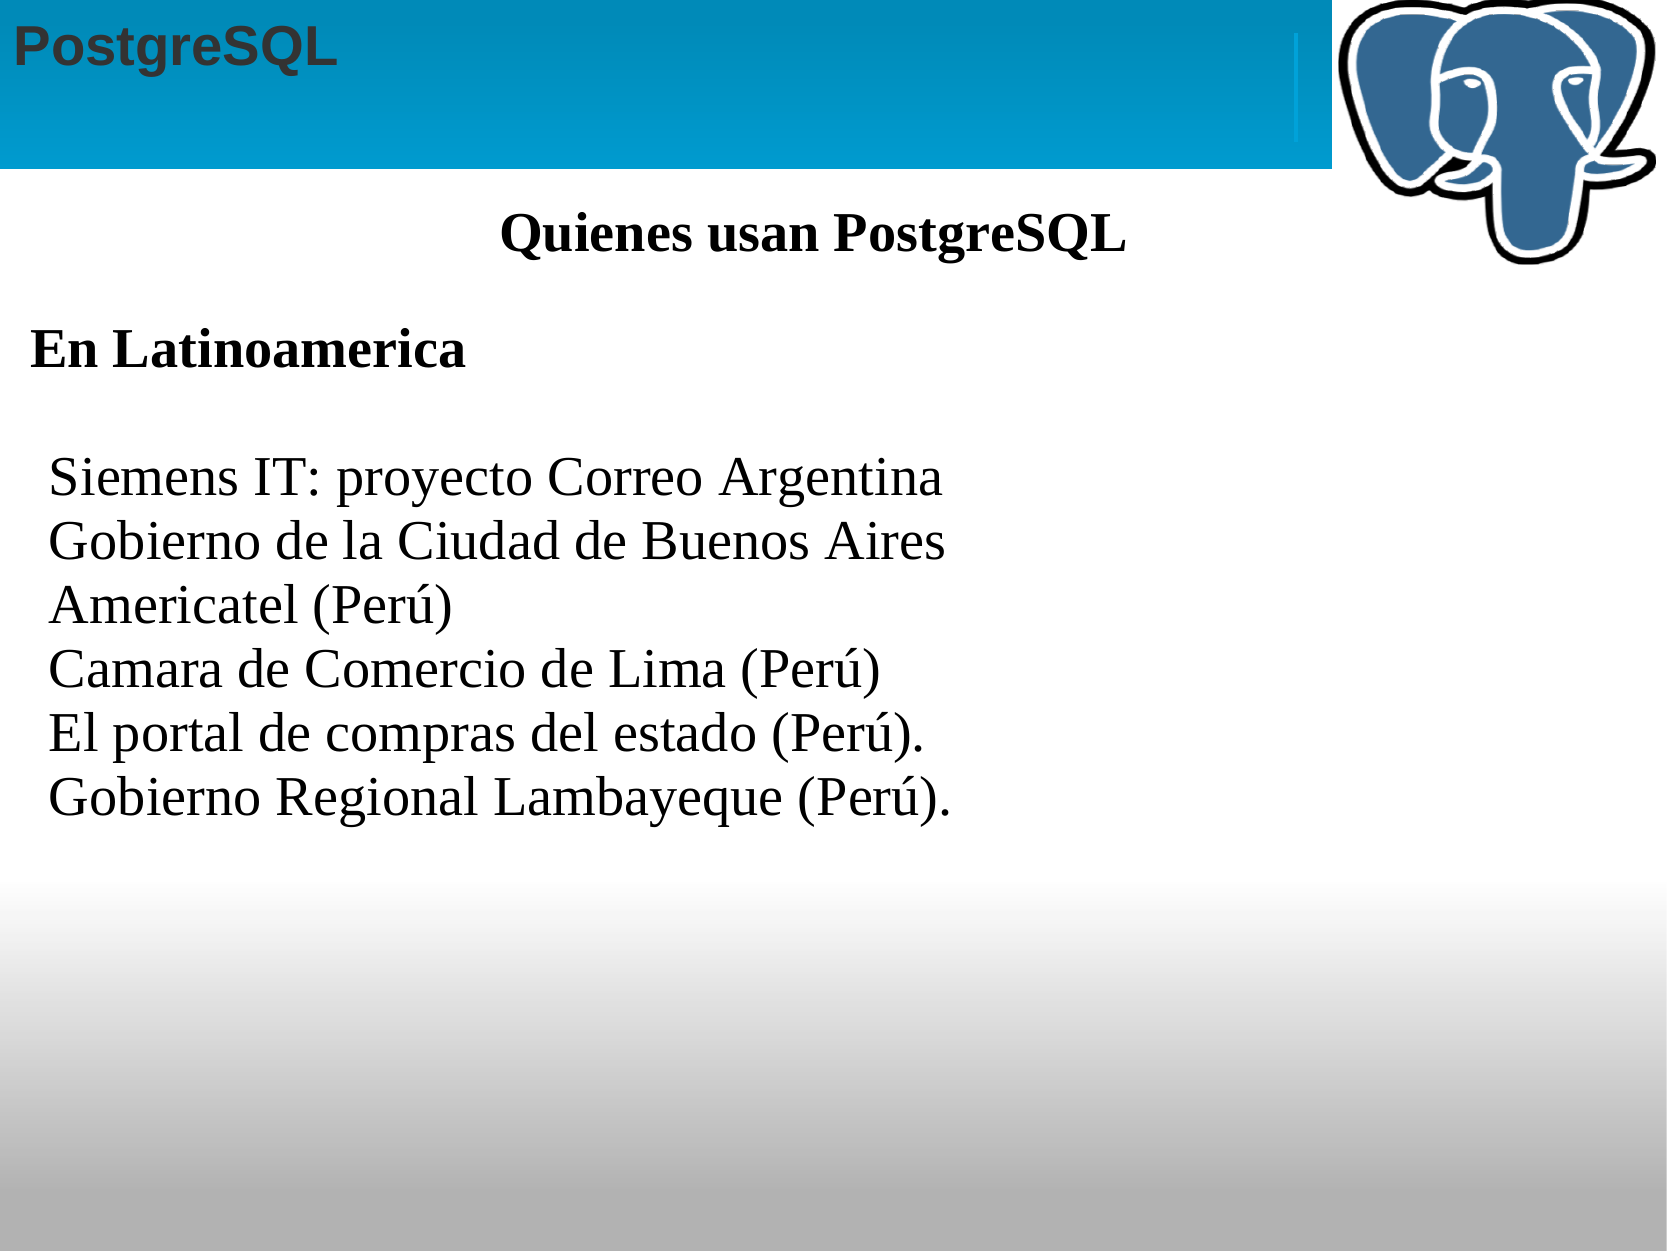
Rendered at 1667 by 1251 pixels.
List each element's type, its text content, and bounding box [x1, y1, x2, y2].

text_box En Latinoamerica Siemens IT: proyecto Correo Argentina Gobierno de la Ciudad de Buenos Aires Americatel (Perú) Camara de Comercio de Lima (Perú) El portal de compras del estado (Perú). Gobierno Regional Lambayeque (Perú). [30, 316, 1613, 957]
text_box PostgreSQL [13, 14, 1265, 79]
picture [0, 0, 1667, 1251]
text_box Quienes usan PostgreSQL [13, 200, 1337, 265]
